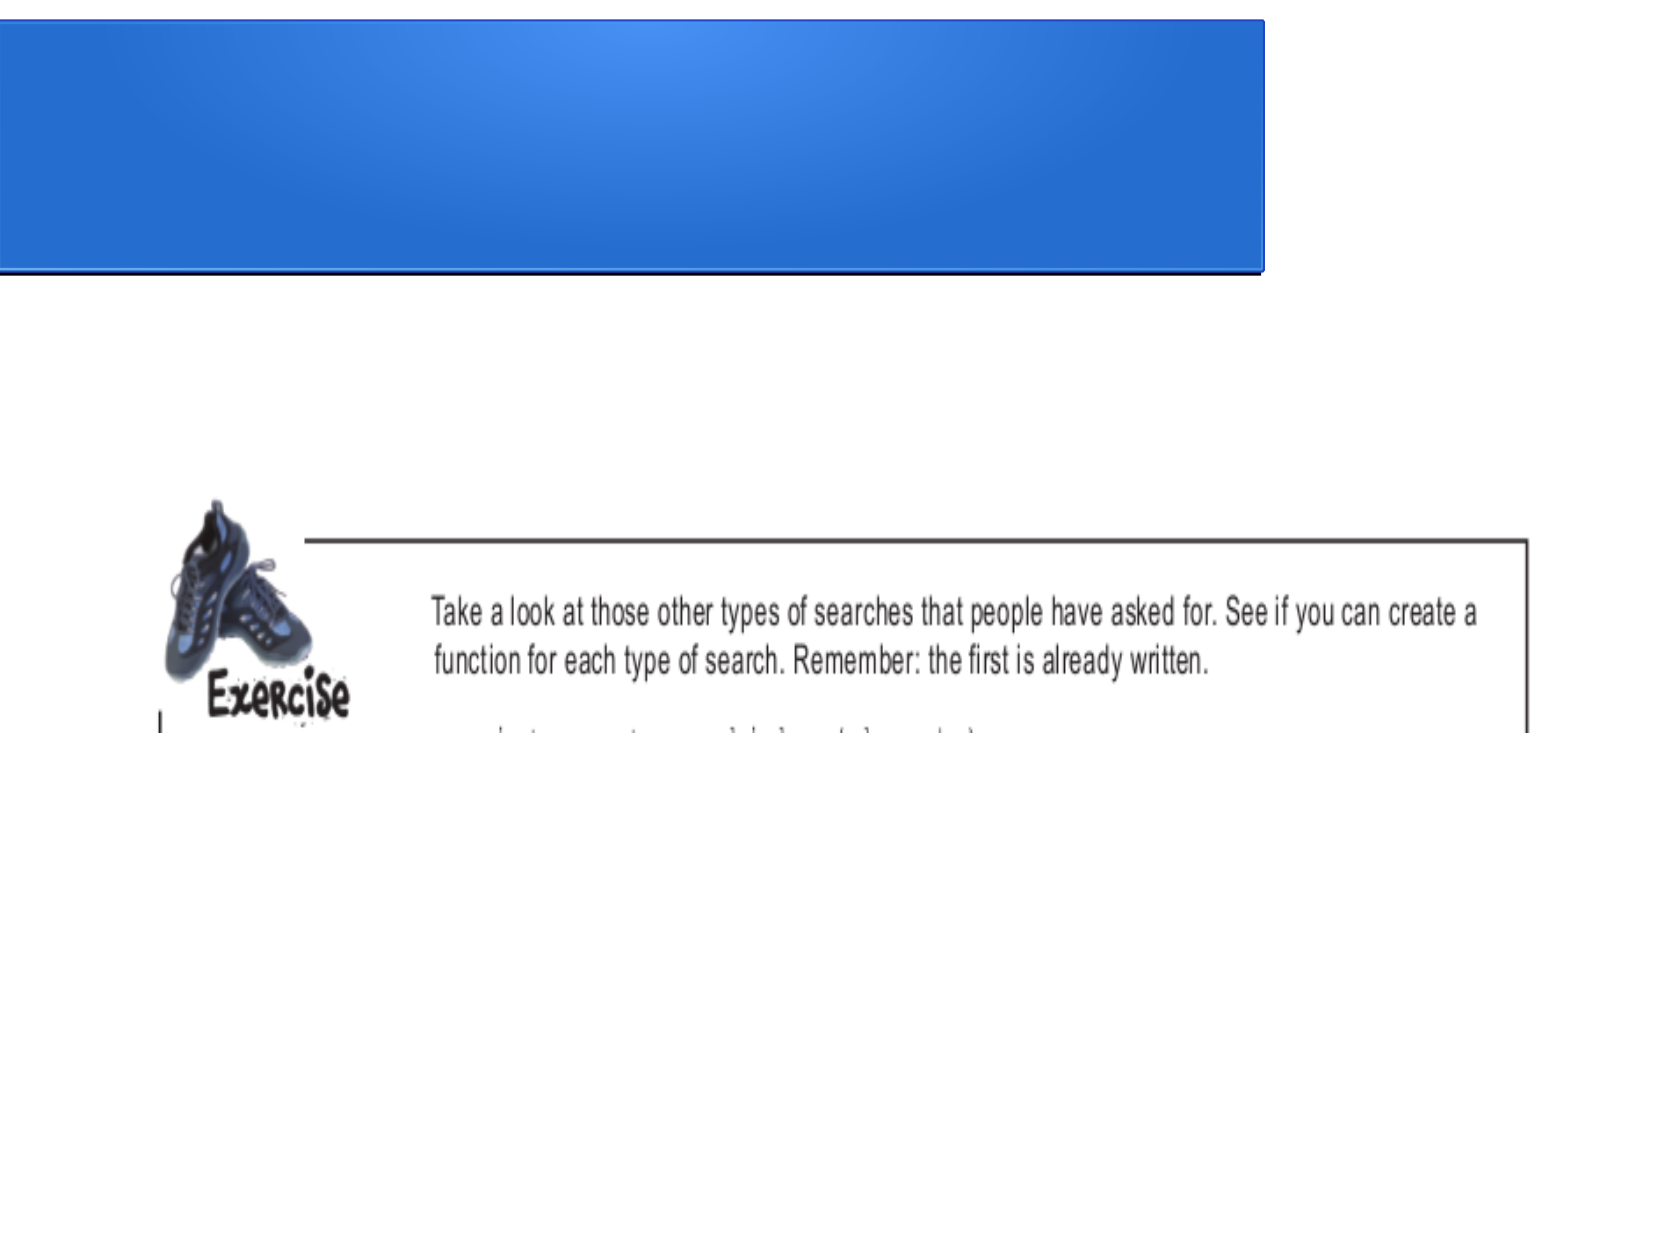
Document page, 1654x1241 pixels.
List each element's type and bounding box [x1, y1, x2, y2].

picture [94, 460, 1607, 733]
